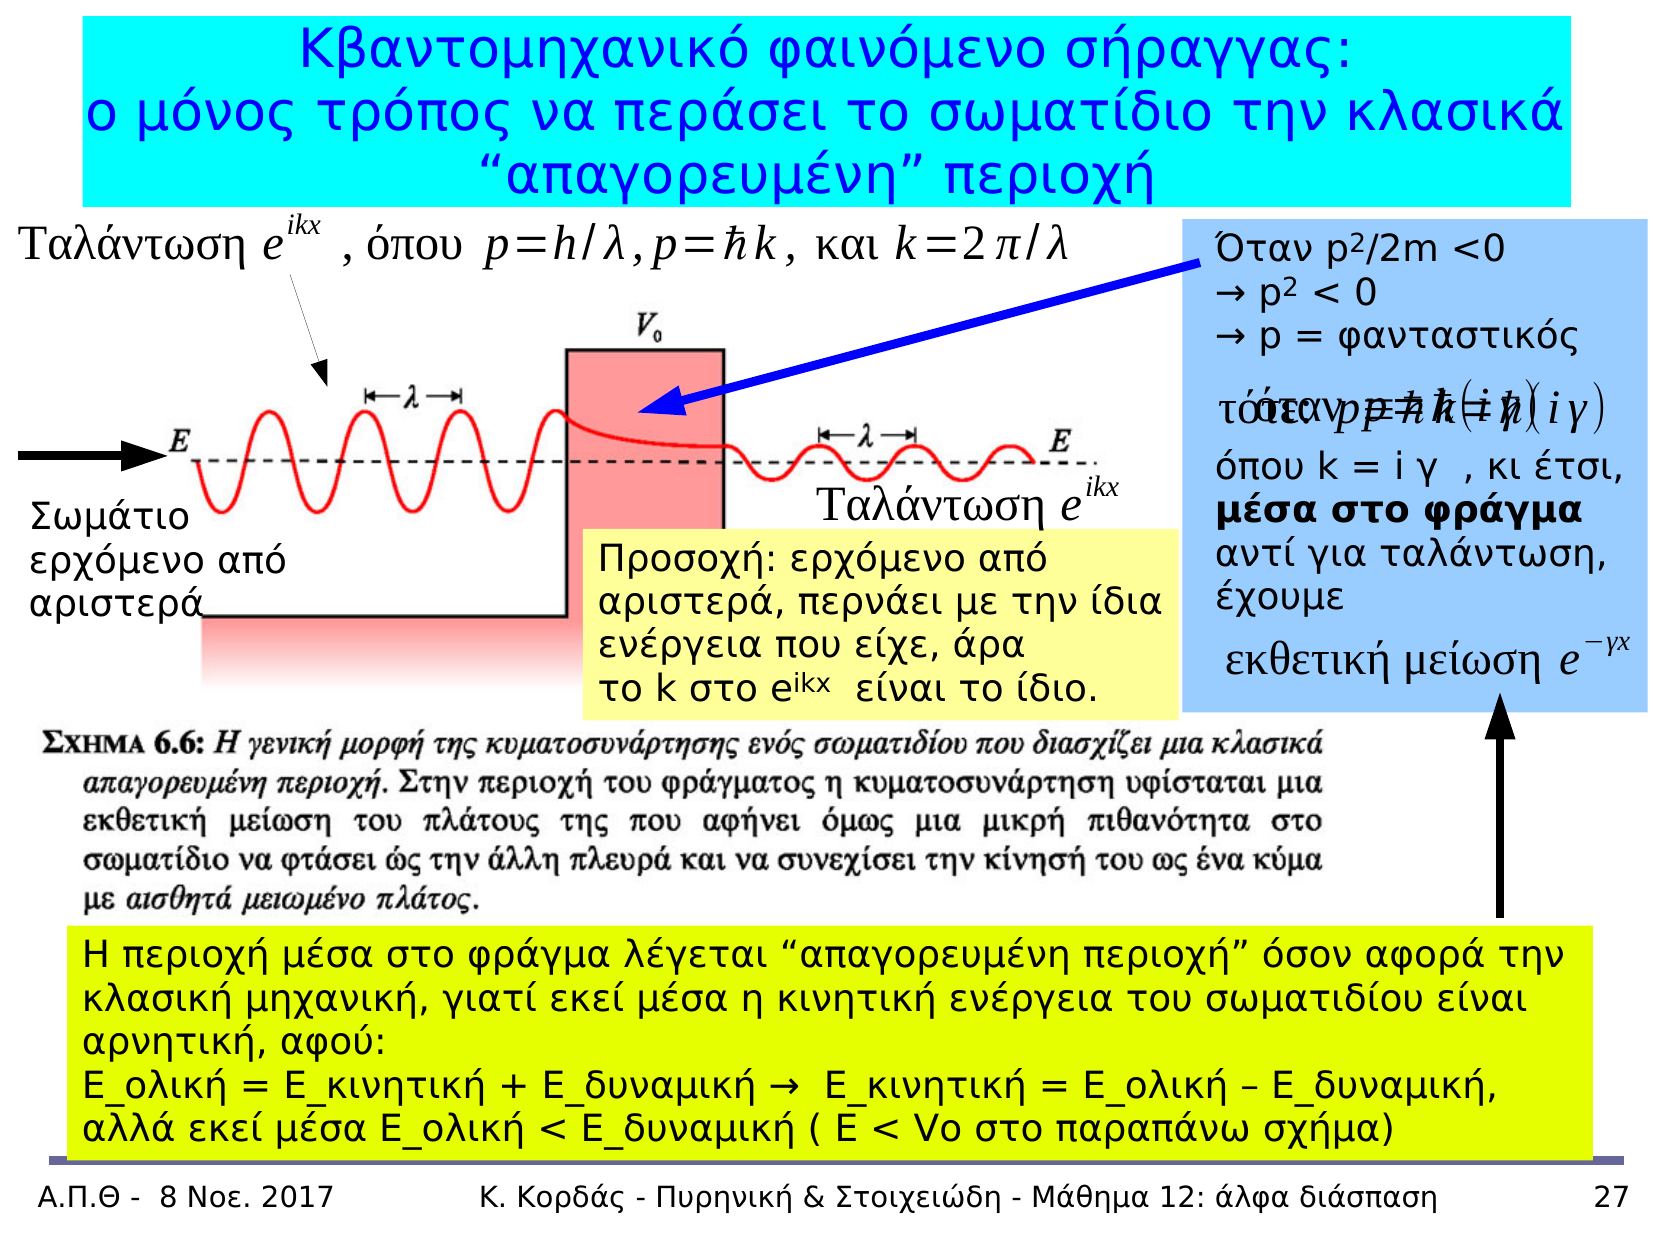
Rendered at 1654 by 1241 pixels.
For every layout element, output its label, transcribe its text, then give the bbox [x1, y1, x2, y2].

chart [1212, 623, 1642, 684]
text_box Σωμάτιο ερχόμενο από αριστερά [13, 487, 315, 635]
text_box Όταν p2/2m <0 → p2 < 0 → p = φανταστικός όπου k = i γ , κι έτσι, μέσα στο φράγμα αντί για ταλάντωση, έχουμε [1200, 219, 1654, 676]
chart [803, 468, 1133, 531]
picture [37, 267, 1344, 943]
text_box [1182, 268, 1648, 713]
text_box Η περιοχή μέσα στο φράγμα λέγεται “απαγορευμένη περιοχή” όσον αφορά την κλασική μηχανική, γιατί εκεί μέσα η κινητική ενέργεια του σωματιδίου είναι αρνητική, αφού: Ε_ολική = Ε_κινητική + Ε_δυναμική → Ε_κινητική = Ε_ολική – Ε_δυναμική, αλλά εκεί μέσα Ε_ολική < Ε_δυναμική ( Ε < Vo στο παραπάνω σχήμα) [67, 925, 1593, 1161]
text_box [1182, 219, 1200, 262]
chart [1206, 375, 1619, 439]
chart [5, 206, 1083, 275]
text_box Προσοχή: ερχόμενο από αριστερά, περνάει με την ίδια ενέργεια που είχε, άρα το k στο eikx είναι το ίδιο. [582, 528, 1179, 721]
title Κβαντομηχανικό φαινόμενο σήραγγας: ο μόνος τρόπος να περάσει το σωματίδιο την κλασικά “απαγορευμένη” περιοχή [82, 16, 1571, 207]
